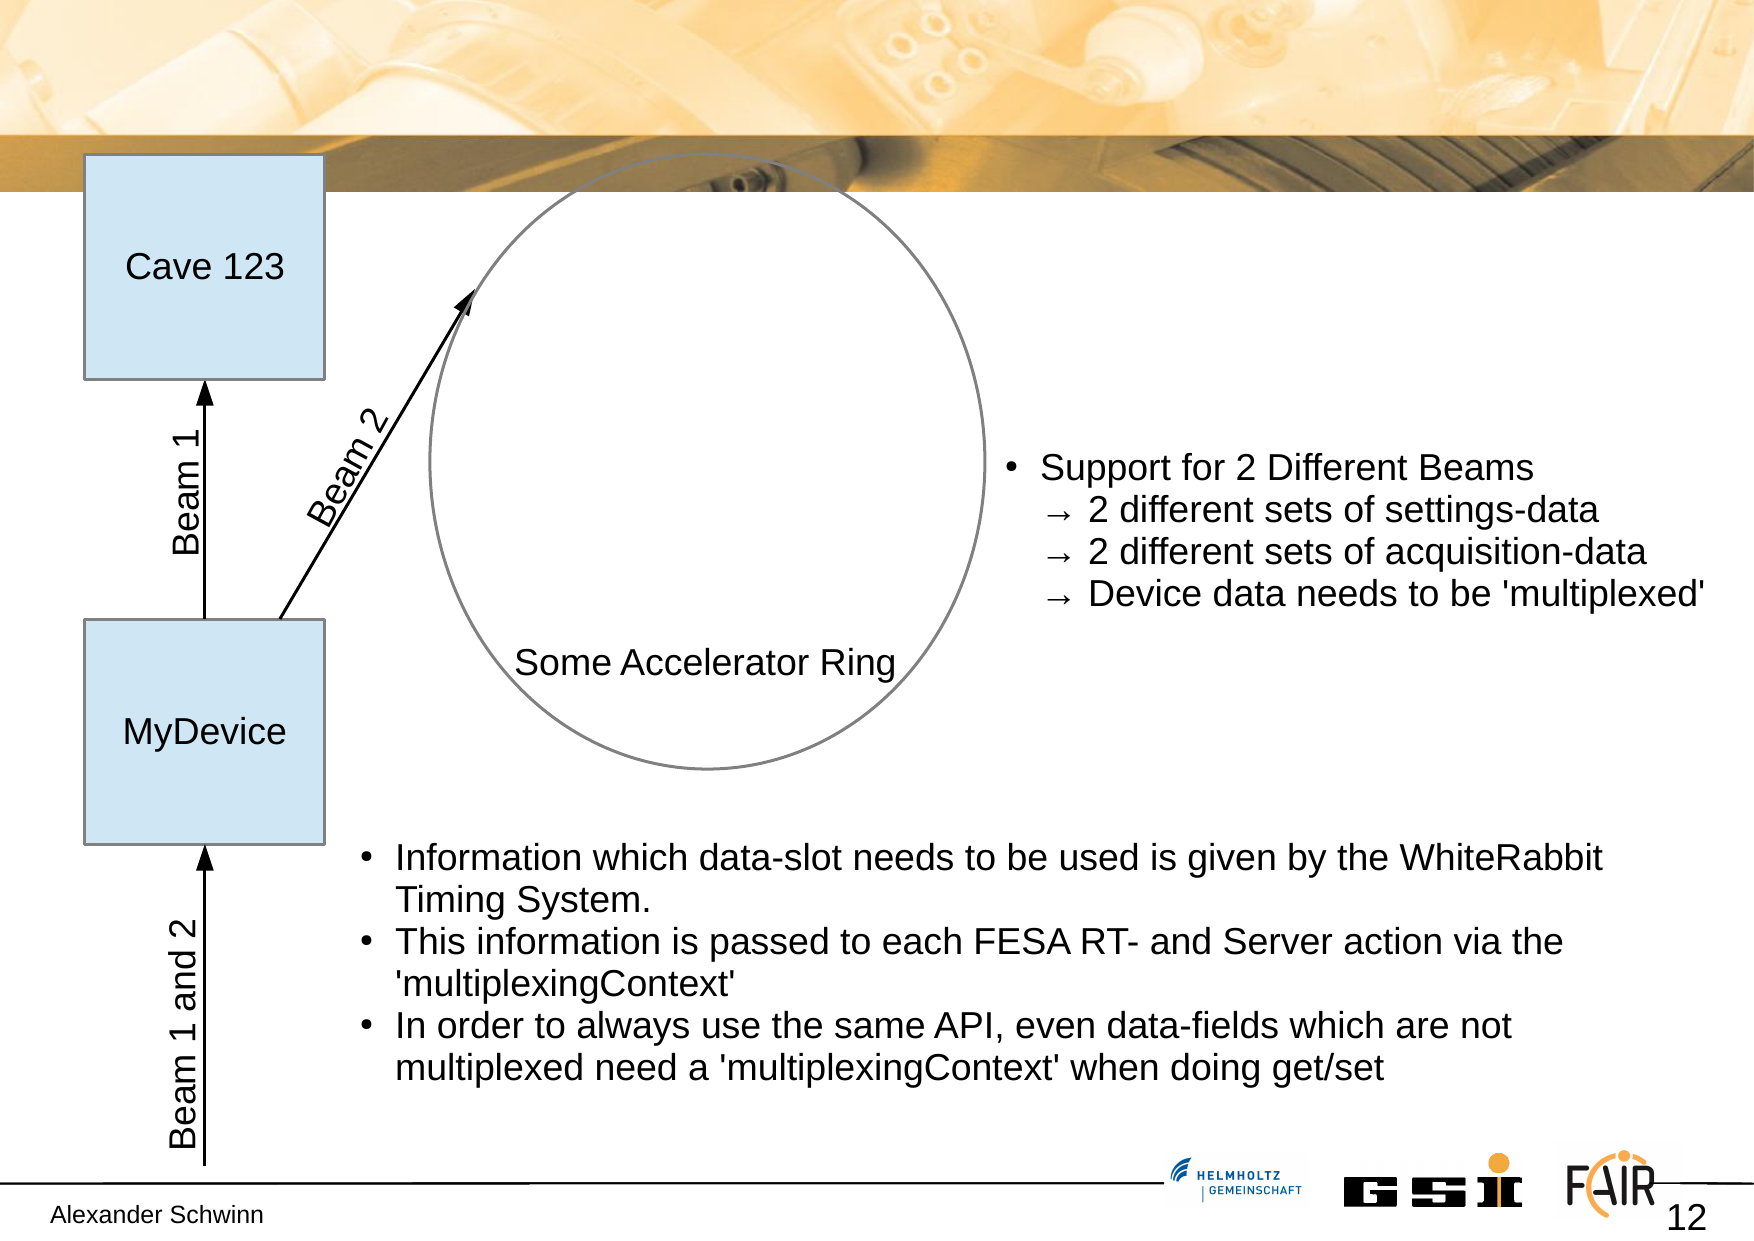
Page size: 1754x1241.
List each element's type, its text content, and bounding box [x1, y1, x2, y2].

picture [1164, 1153, 1310, 1208]
text_box Cave 123 [84, 154, 325, 380]
text_box Support for 2 Different Beams → 2 different sets of settings-data → 2 different sets of acquisition-data → Device data needs to be 'multiplexed' [990, 439, 1721, 640]
text_box Beam 2 [284, 384, 411, 551]
text_box Beam 1 [157, 413, 214, 573]
text_box MyDevice [84, 619, 325, 845]
picture [0, 0, 1754, 193]
text_box Some Accelerator Ring [499, 634, 912, 691]
text_box Information which data-slot needs to be used is given by the WhiteRabbit Timing System. This information is passed to each FESA RT- and Server action via the 'multiplexingContext' In order to always use the same API, even data-fields which are not multiplexed need a 'multiplexingContext' when doing get/set [345, 829, 1696, 1096]
picture [1344, 1153, 1522, 1207]
text_box Beam 1 and 2 [153, 903, 211, 1167]
picture [1553, 1141, 1682, 1220]
picture [577, 156, 838, 193]
